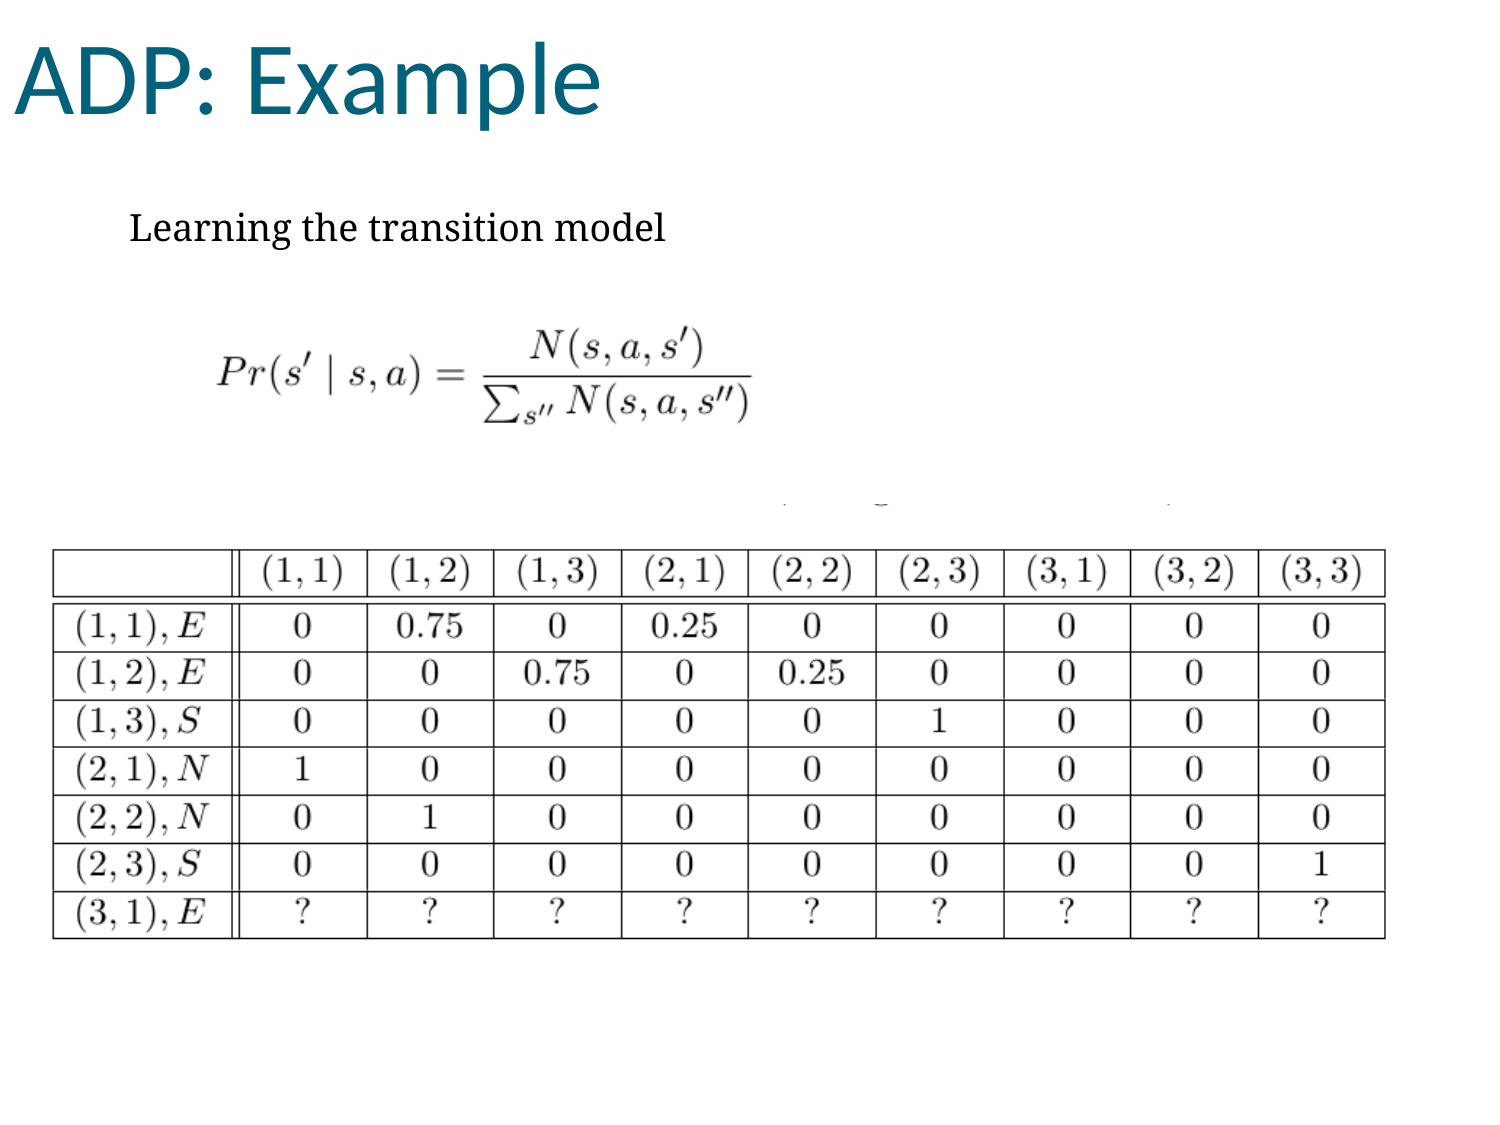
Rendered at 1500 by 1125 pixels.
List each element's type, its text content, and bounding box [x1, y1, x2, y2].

picture [44, 504, 1415, 955]
title ADP: Example [0, 0, 1500, 147]
picture [194, 302, 784, 445]
text_box Learning the transition model [114, 196, 1174, 257]
